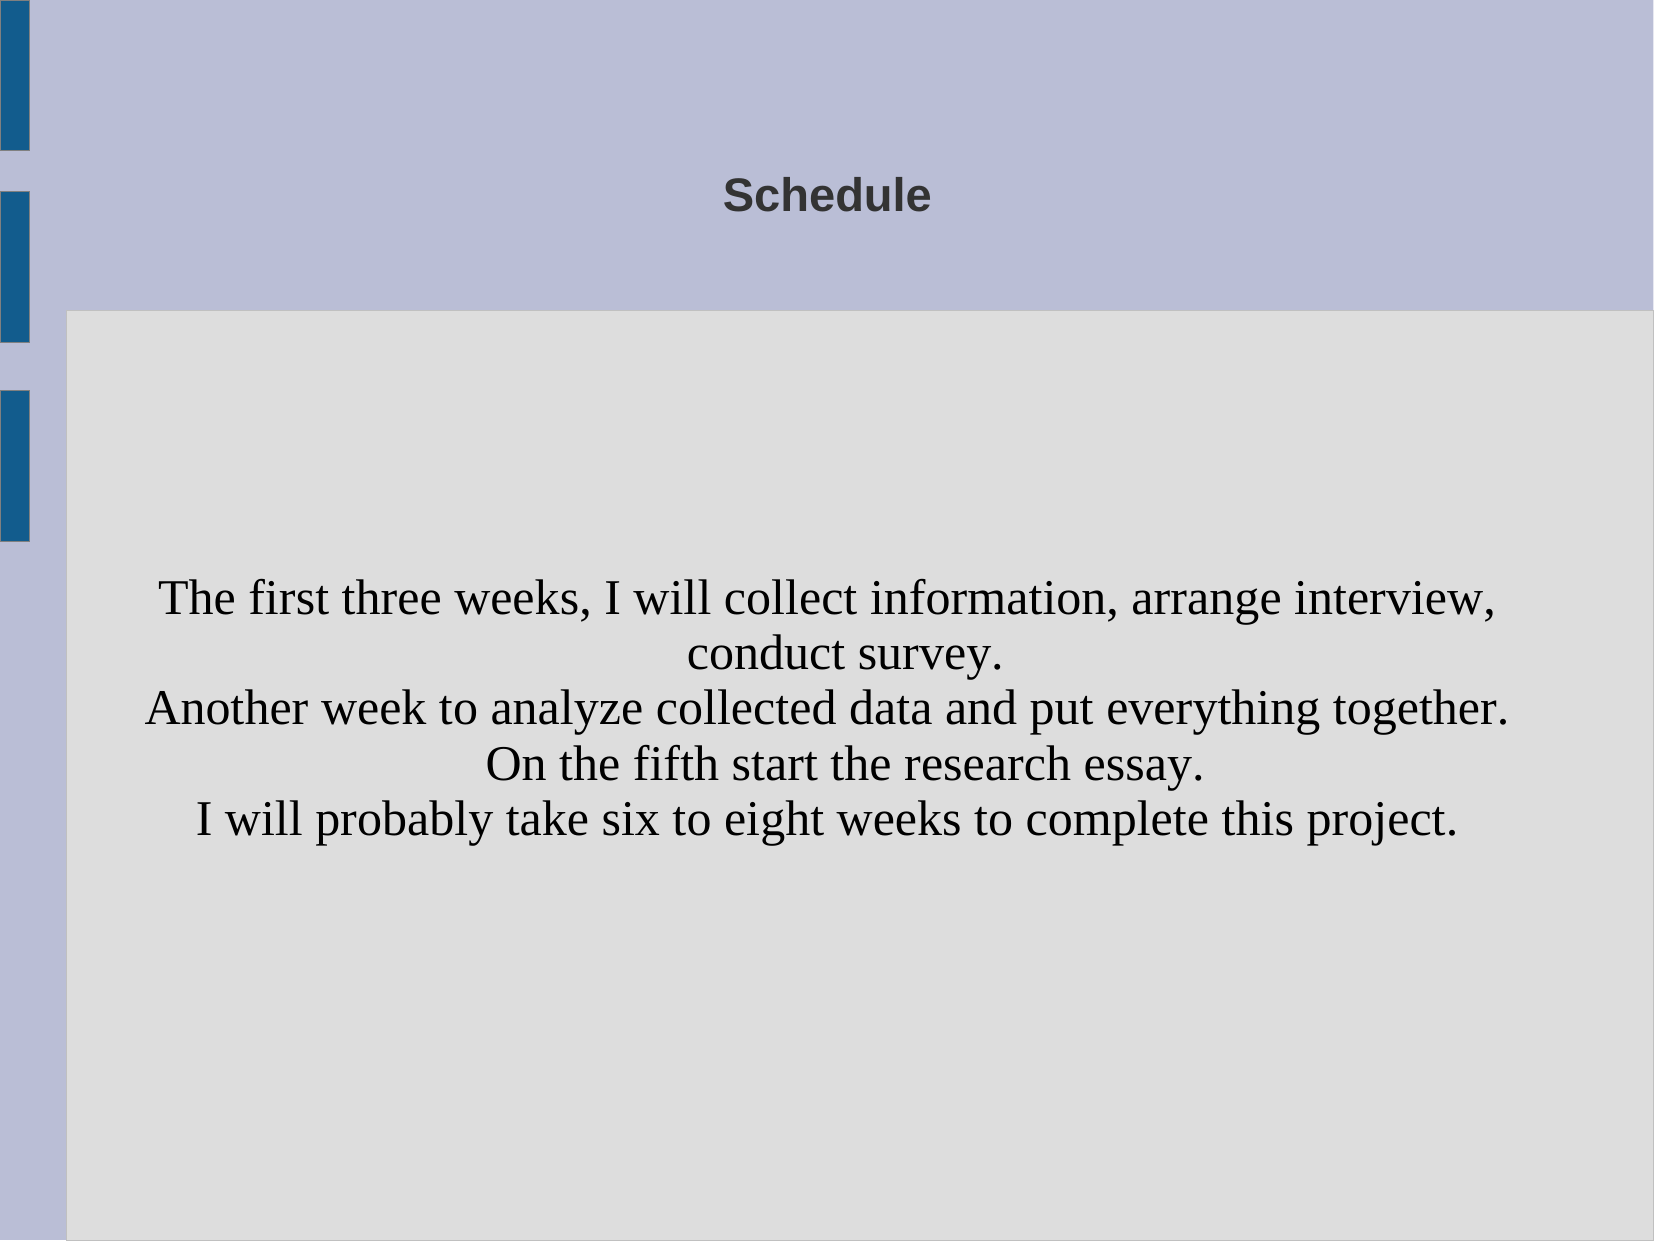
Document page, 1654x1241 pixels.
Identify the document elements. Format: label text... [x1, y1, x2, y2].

title Schedule [121, 91, 1534, 299]
subtitle The first three weeks, I will collect information, arrange interview, conduct survey. Another week to analyze collected data and put everything together. On the fifth start the research essay. I will probably take six to eight weeks to complete this project. [121, 344, 1534, 1127]
